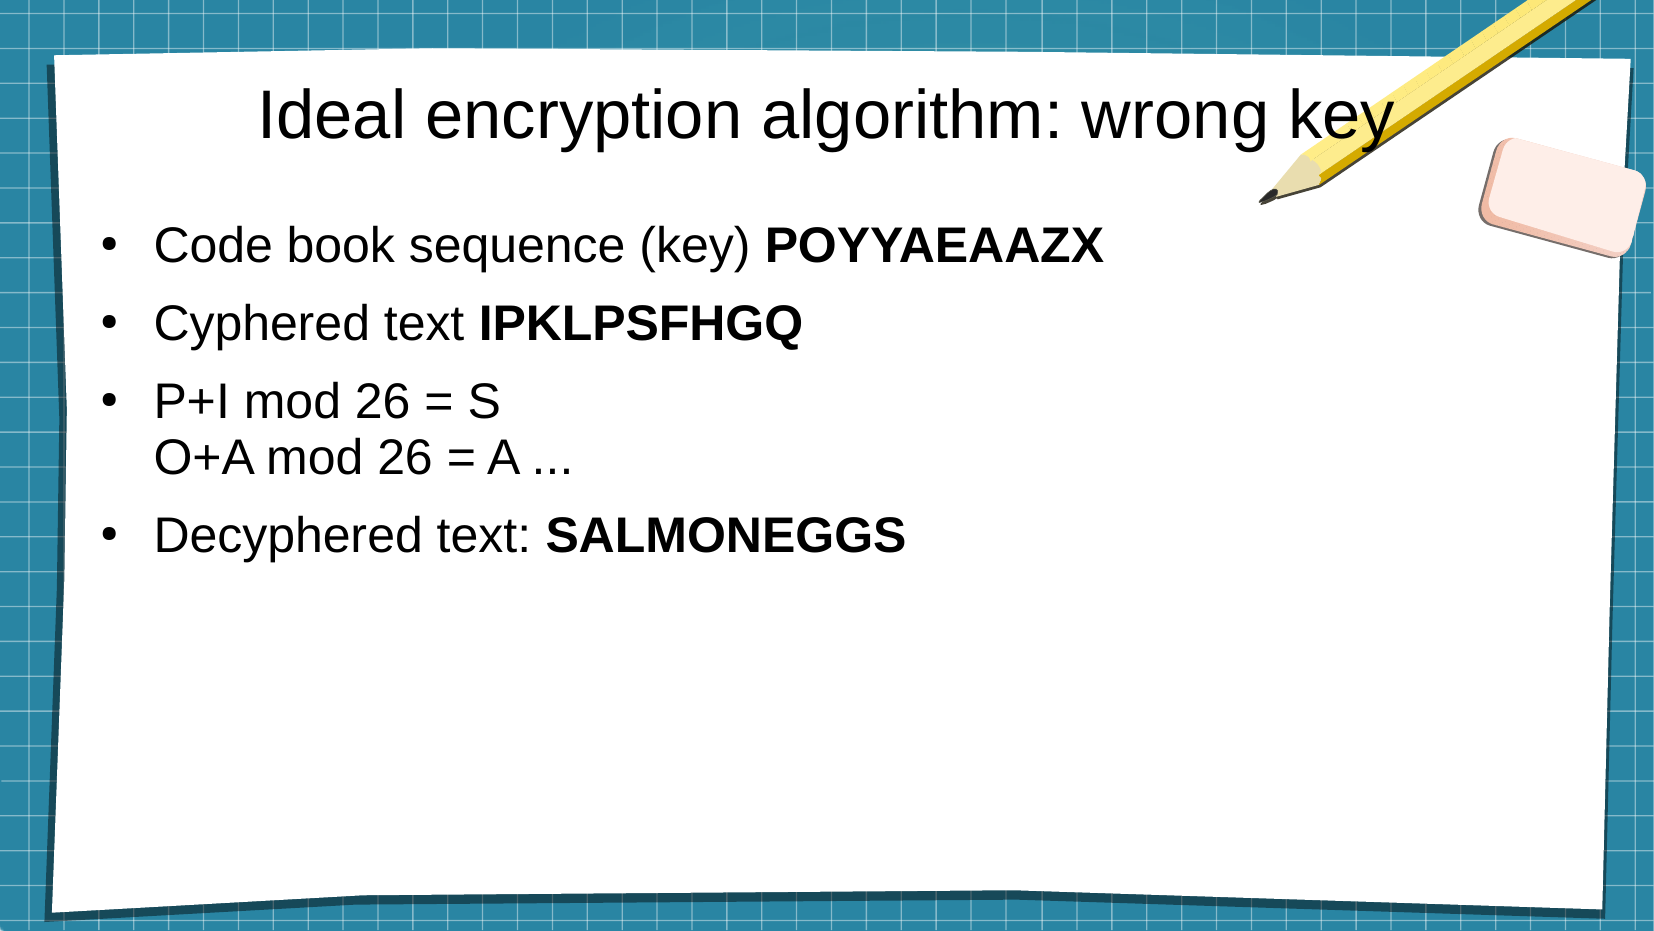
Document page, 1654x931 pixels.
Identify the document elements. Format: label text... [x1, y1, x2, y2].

title Ideal encryption algorithm: wrong key [82, 37, 1571, 193]
list Code book sequence (key) POYYAEAAZX Cyphered text IPKLPSFHGQ P+I mod 26 = S O+A mod 26 = A ... Decyphered text: SALMONEGGS [82, 217, 1571, 758]
